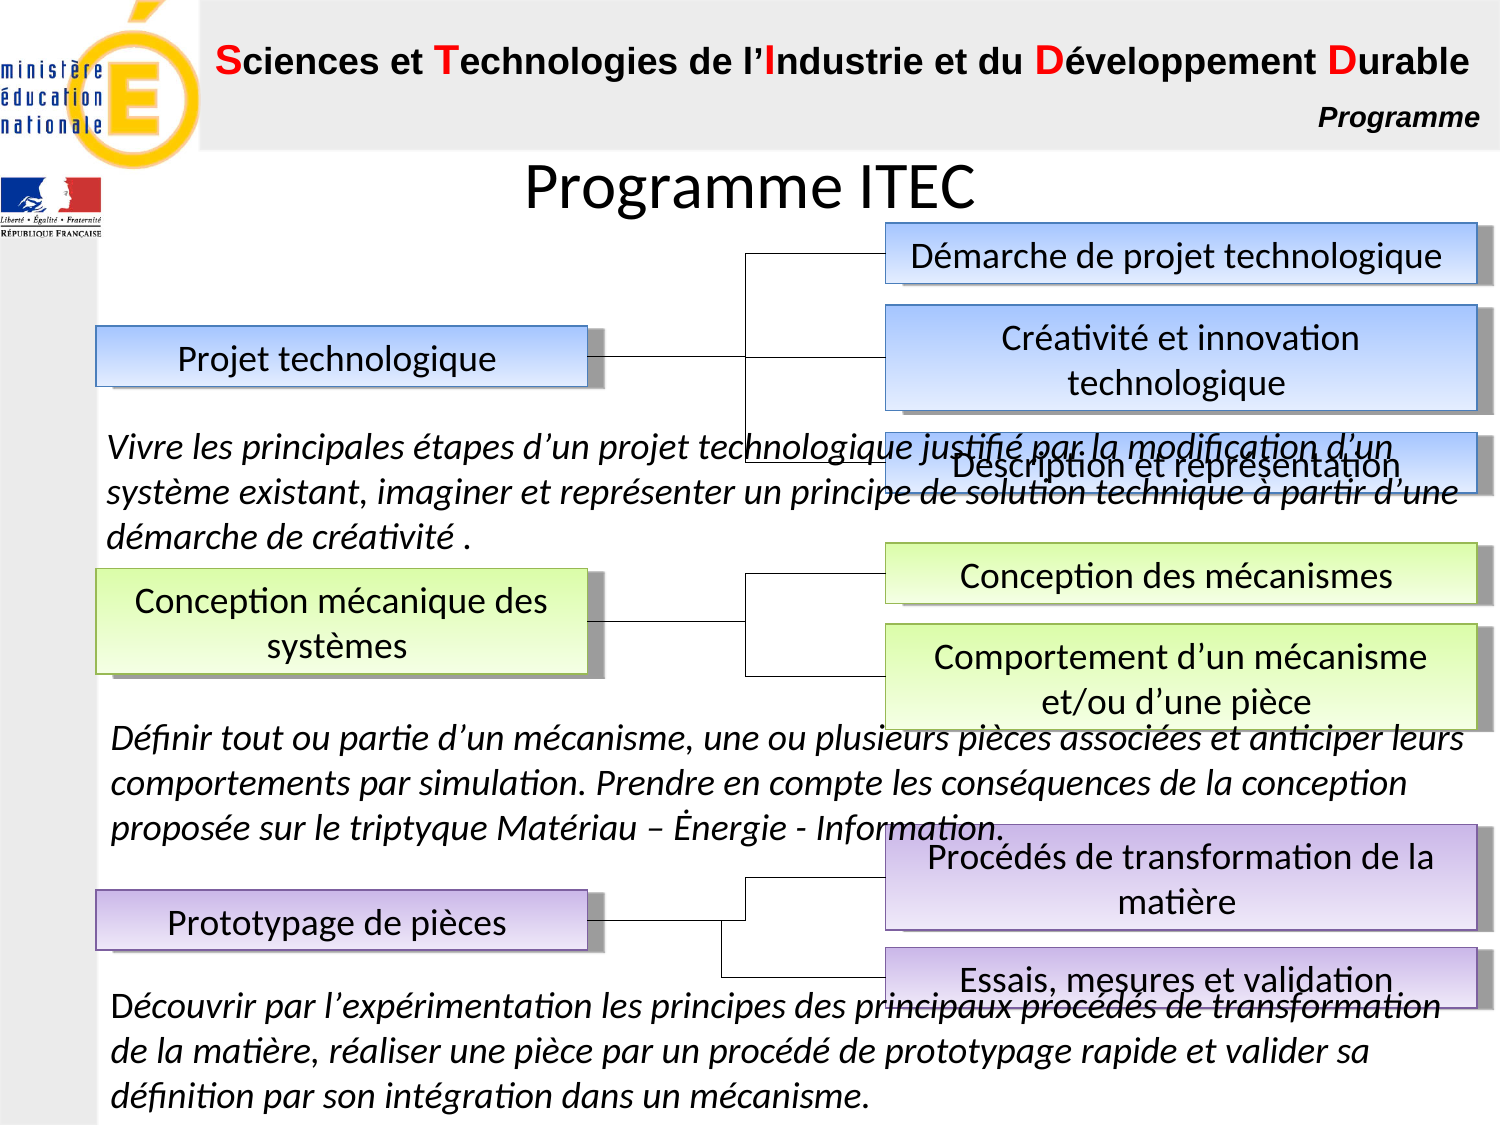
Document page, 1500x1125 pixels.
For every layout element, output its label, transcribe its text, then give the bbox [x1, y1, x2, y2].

text_box Vivre les principales étapes d’un projet technologique justifié par la modification d’un système existant, imaginer et représenter un principe de solution technique à partir d’une démarche de créativité . [91, 413, 1478, 565]
text_box Démarche de projet technologique [885, 223, 1478, 284]
text_box Procédés de transformation de la matière [885, 856, 1478, 930]
text_box Créativité et innovation technologique [885, 305, 1478, 411]
text_box Conception mécanique des systèmes [95, 568, 588, 675]
picture [0, 0, 198, 235]
text_box Essais, mesures et validation [885, 947, 1478, 973]
text_box Projet technologique [95, 326, 588, 387]
text_box Prototypage de pièces [95, 889, 588, 951]
text_box Comportement d’un mécanisme et/ou d’une pièce [885, 624, 1478, 705]
title Programme ITEC [75, 128, 1426, 235]
text_box Conception des mécanismes [885, 542, 1478, 604]
text_box Définir tout ou partie d’un mécanisme, une ou plusieurs pièces associées et anticiper leurs comportements par simulation. Prendre en compte les conséquences de la conception proposée sur le triptyque Matériau – Ėnergie - Information. [95, 705, 1500, 856]
text_box Découvrir par l’expérimentation les principes des principaux procédés de transformation de la matière, réaliser une pièce par un procédé de prototypage rapide et valider sa définition par son intégration dans un mécanisme. [95, 973, 1500, 1124]
